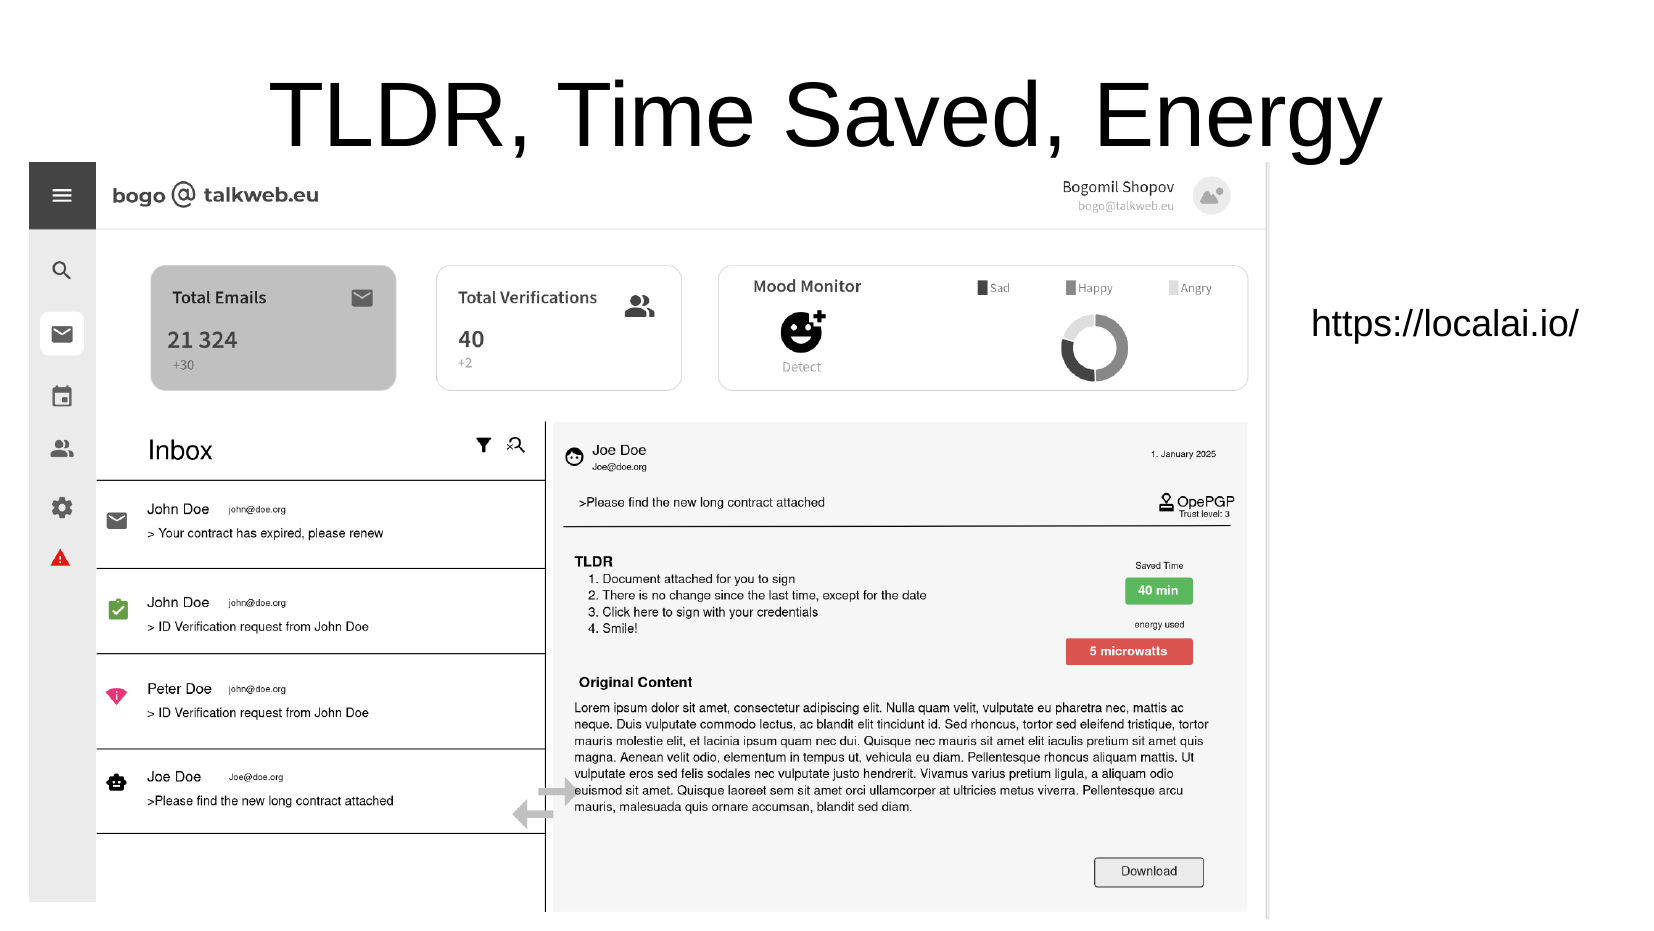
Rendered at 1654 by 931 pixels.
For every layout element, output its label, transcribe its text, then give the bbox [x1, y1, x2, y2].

title TLDR, Time Saved, Energy [82, 37, 1571, 193]
picture [29, 162, 1270, 919]
text_box https://localai.io/ [1296, 295, 1595, 353]
